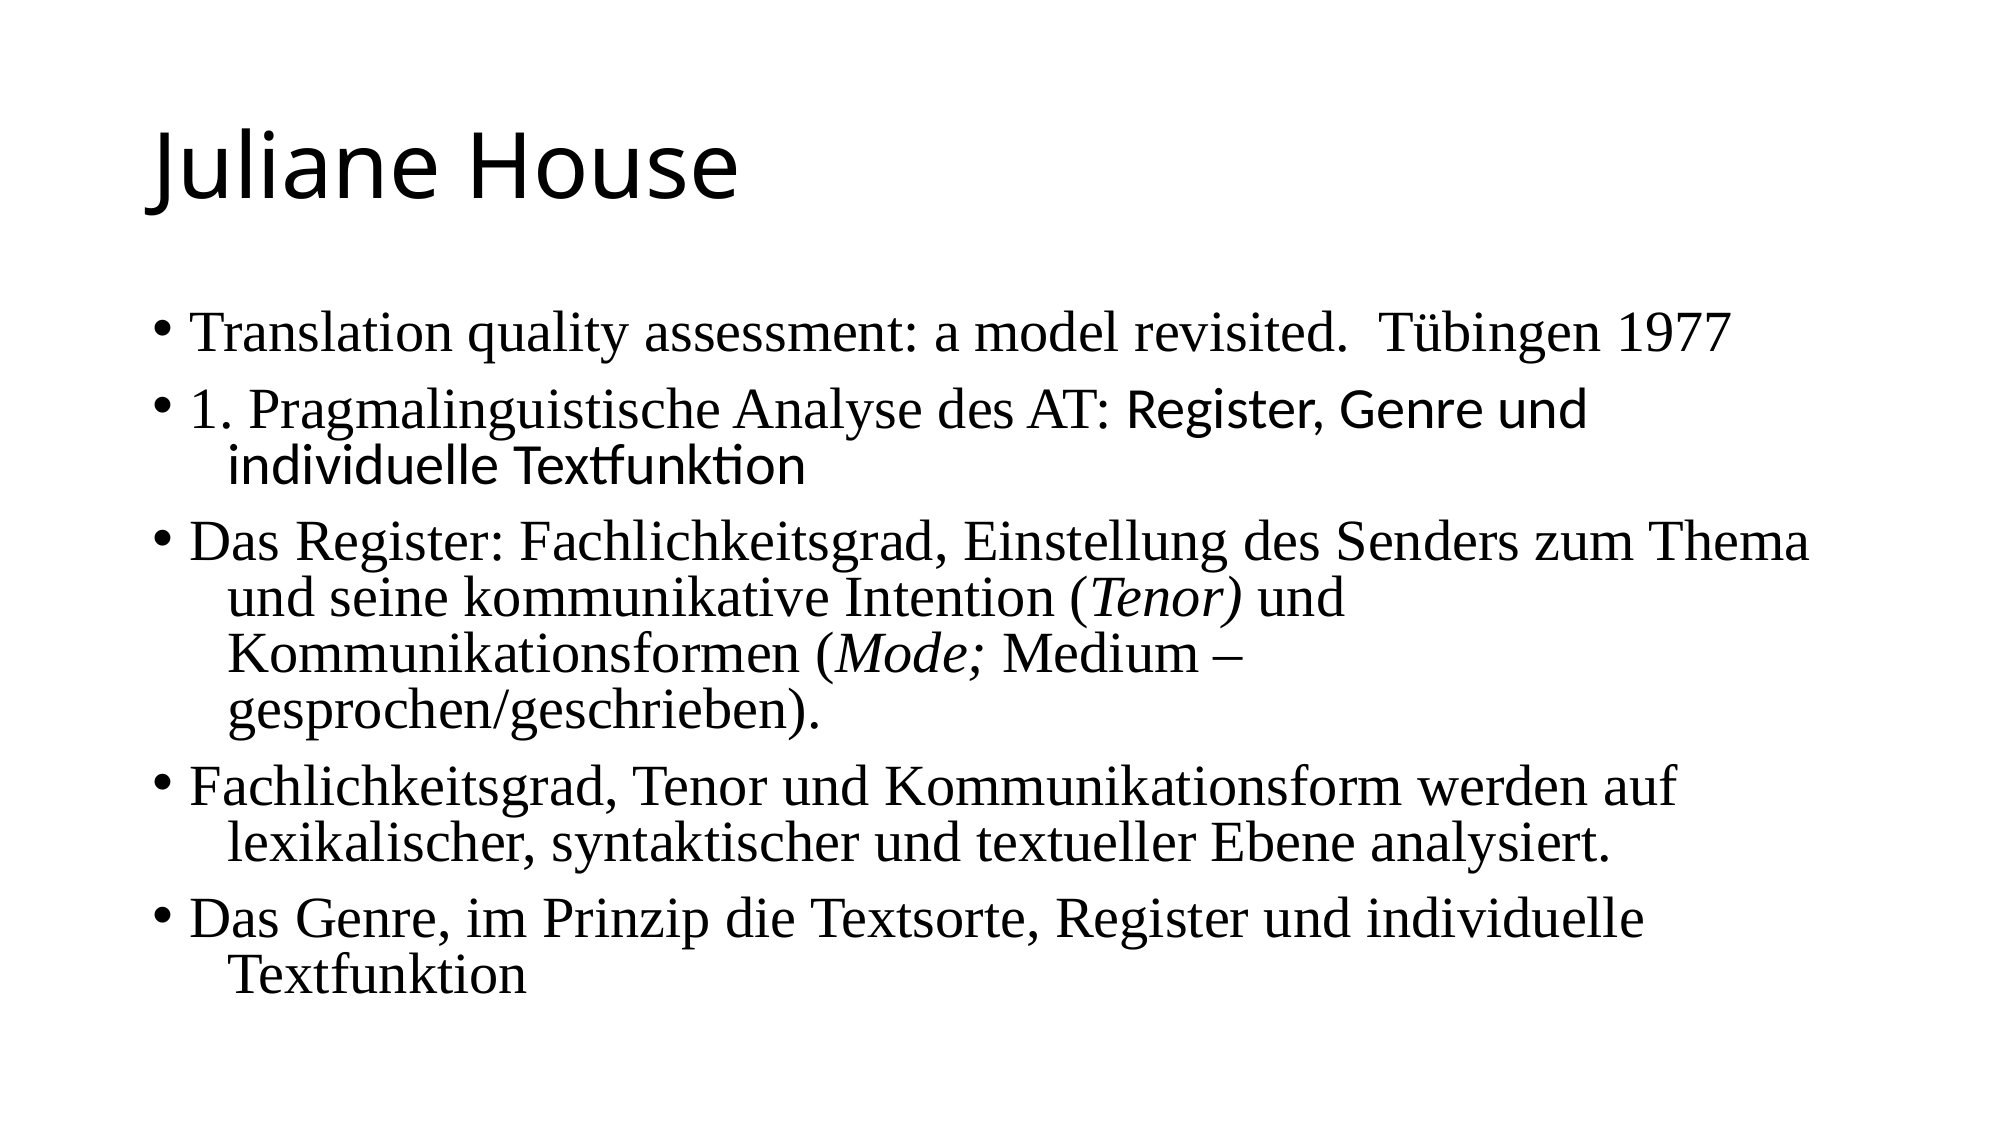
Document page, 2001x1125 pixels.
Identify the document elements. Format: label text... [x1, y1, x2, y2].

list Translation quality assessment: a model revisited. Tübingen 1977 1. Pragmalinguistische Analyse des AT: Register, Genre und individuelle Textfunktion Das Register: Fachlichkeitsgrad, Einstellung des Senders zum Thema und seine kommunikative Intention (Tenor) und Kommunikationsformen (Mode; Medium – gesprochen/geschrieben). Fachlichkeitsgrad, Tenor und Kommunikationsform werden auf lexikalischer, syntaktischer und textueller Ebene analysiert. Das Genre, im Prinzip die Textsorte, Register und individuelle Textfunktion [137, 299, 1863, 1014]
title Juliane House [137, 59, 1863, 278]
